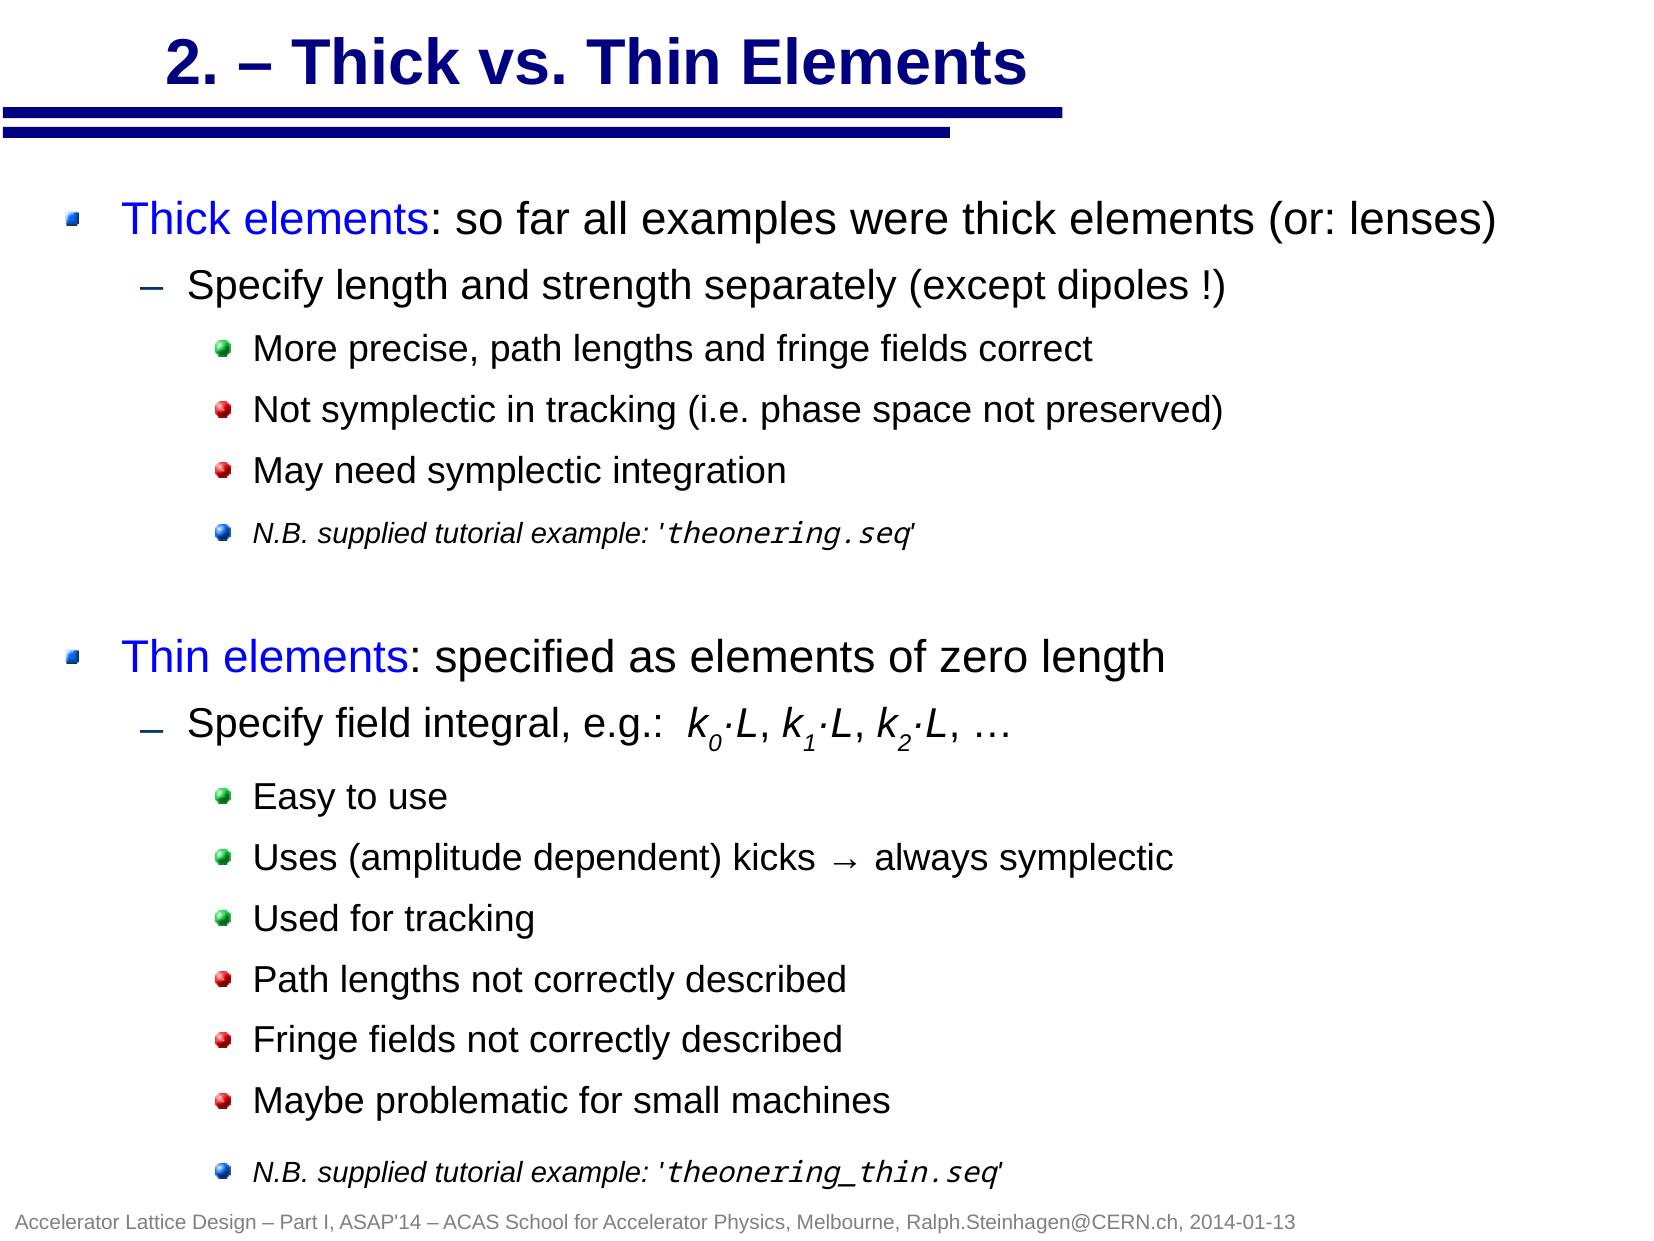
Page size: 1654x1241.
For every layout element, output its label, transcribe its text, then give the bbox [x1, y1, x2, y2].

list Thick elements: so far all examples were thick elements (or: lenses) Specify length and strength separately (except dipoles !) More precise, path lengths and fringe fields correct Not symplectic in tracking (i.e. phase space not preserved) May need symplectic integration N.B. supplied tutorial example: 'theonering.seq' Thin elements: specified as elements of zero length Specify field integral, e.g.: k0·L, k1·L, k2·L, … Easy to use Uses (amplitude dependent) kicks → always symplectic Used for tracking Path lengths not correctly described Fringe fields not correctly described Maybe problematic for small machines N.B. supplied tutorial example: 'theonering_thin.seq' [65, 192, 1628, 1205]
title 2. – Thick vs. Thin Elements [165, 0, 1323, 124]
